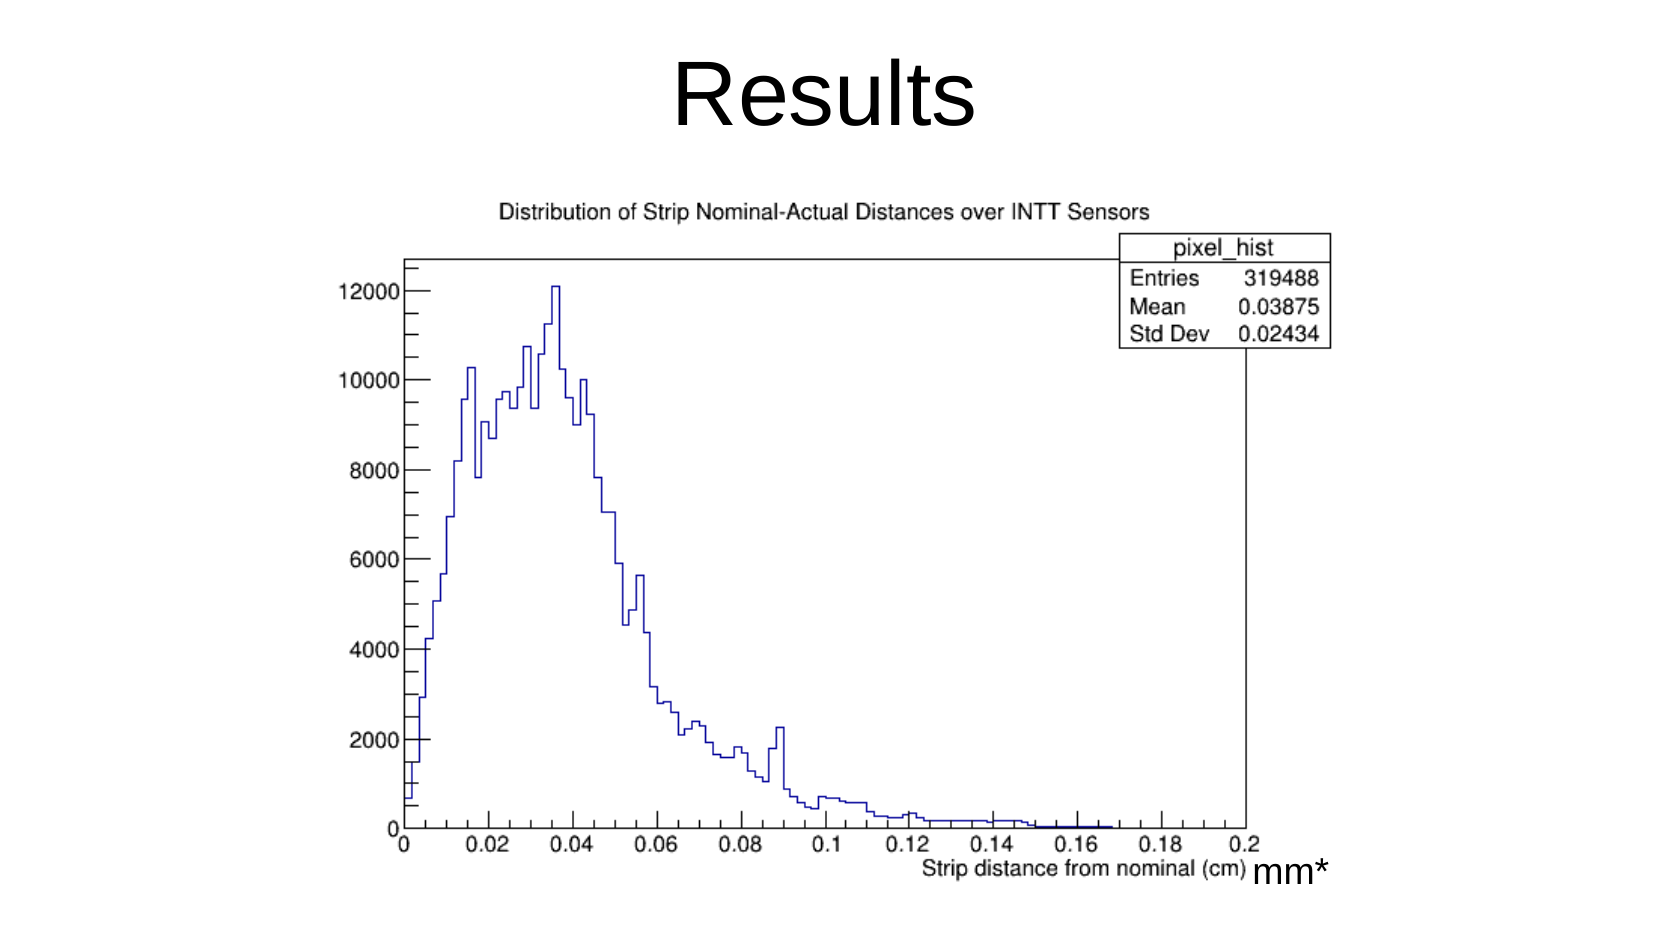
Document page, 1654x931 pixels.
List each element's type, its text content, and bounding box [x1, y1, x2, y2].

text_box mm* [1237, 843, 1345, 901]
title Results [0, 0, 1651, 188]
picture [300, 188, 1351, 901]
